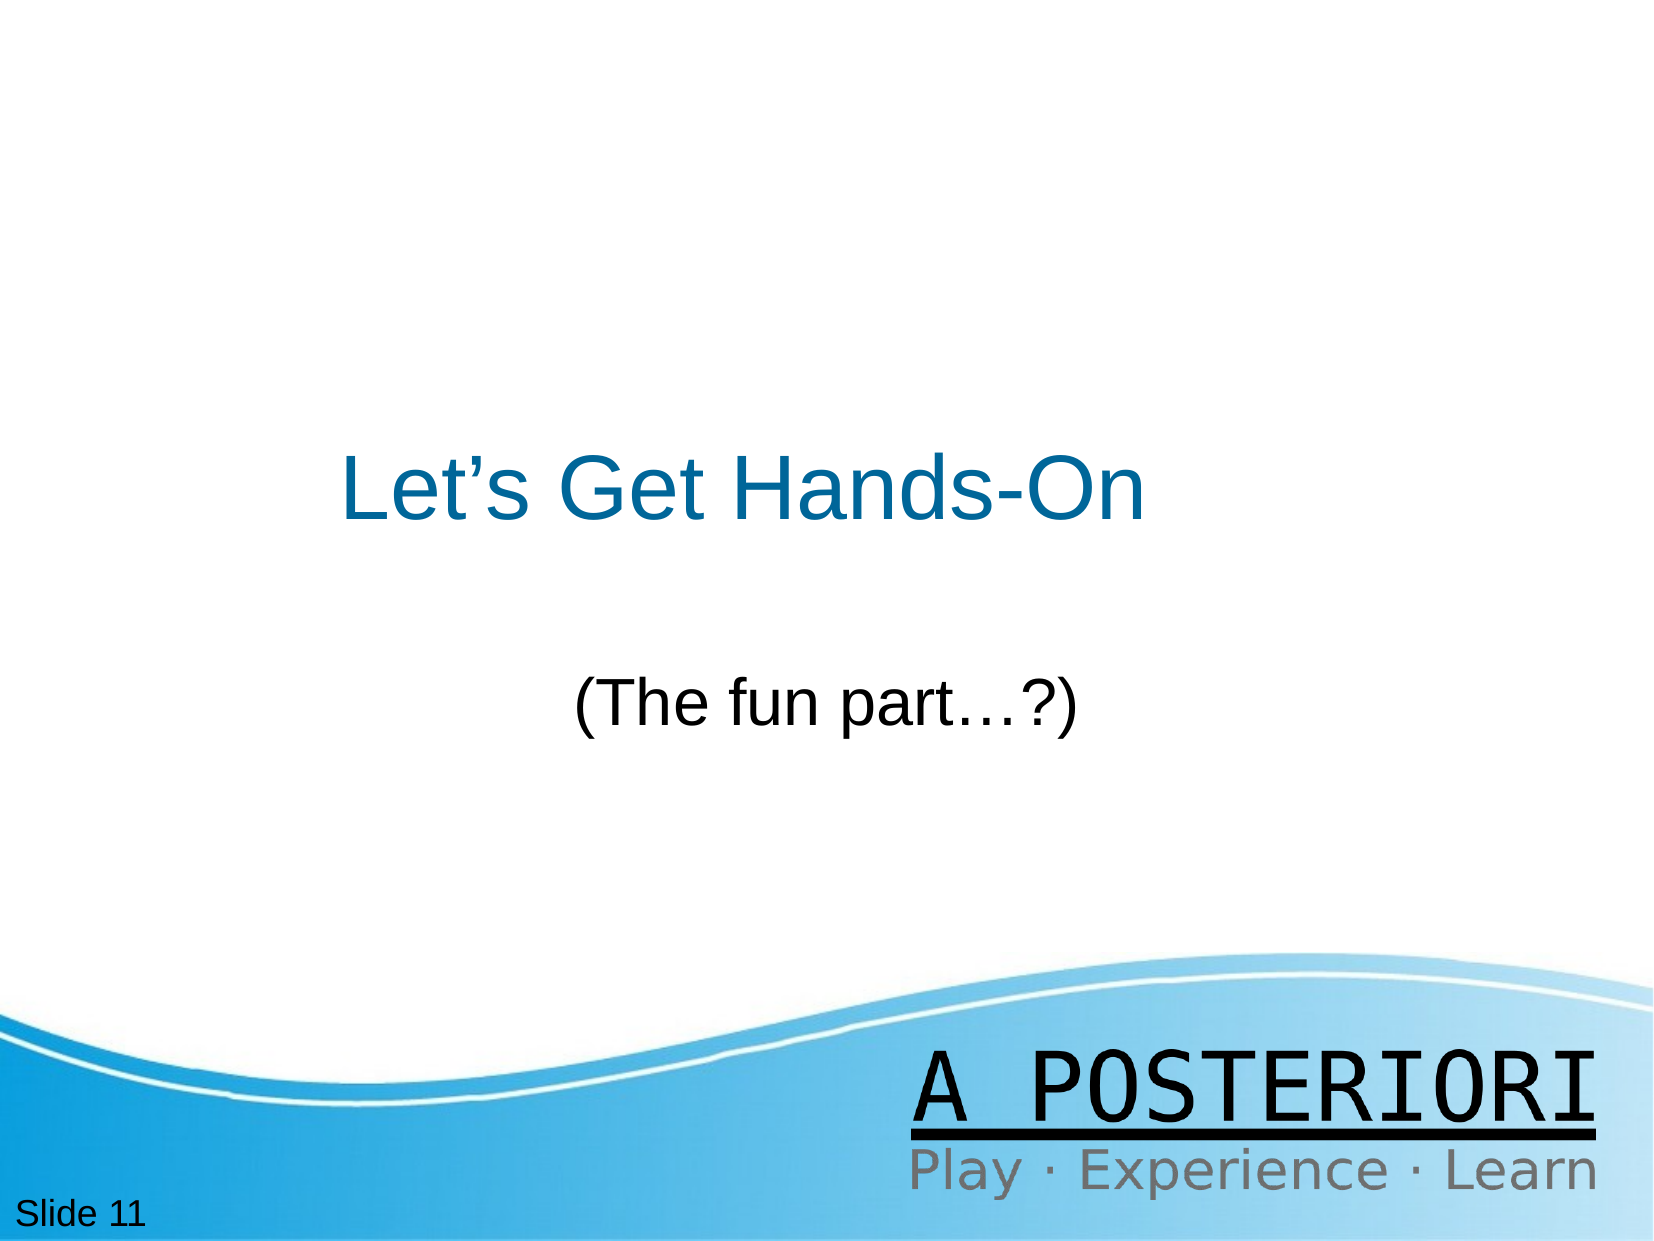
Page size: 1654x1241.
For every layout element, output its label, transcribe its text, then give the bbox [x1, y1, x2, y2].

title Let’s Get Hands-On [0, 384, 1489, 592]
picture [0, 952, 1654, 1241]
list (The fun part…?) [82, 665, 1571, 1010]
